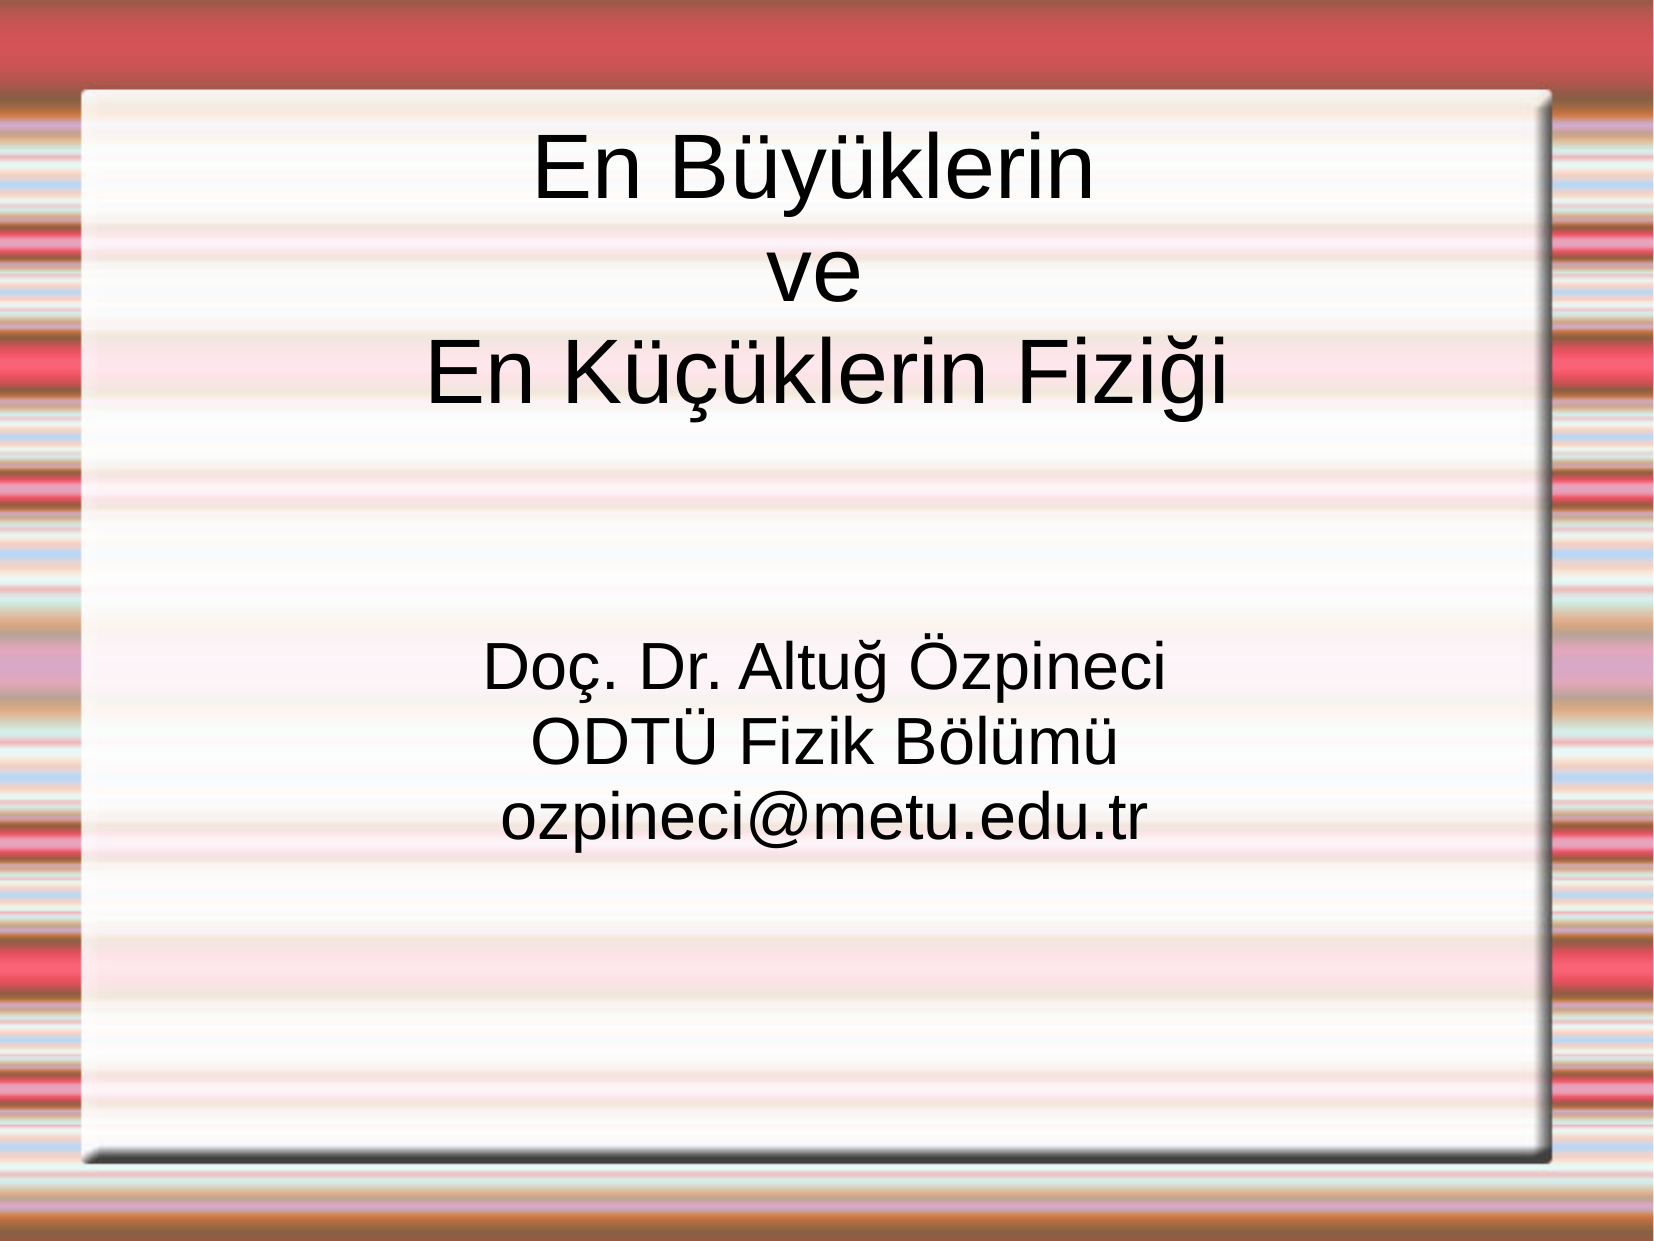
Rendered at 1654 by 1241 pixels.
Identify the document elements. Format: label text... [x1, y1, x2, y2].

subtitle Doç. Dr. Altuğ Özpineci ODTÜ Fizik Bölümü ozpineci@metu.edu.tr [134, 350, 1516, 1133]
title En Büyüklerin ve En Küçüklerin Fiziği [121, 7, 1534, 430]
picture [0, 0, 1654, 1241]
